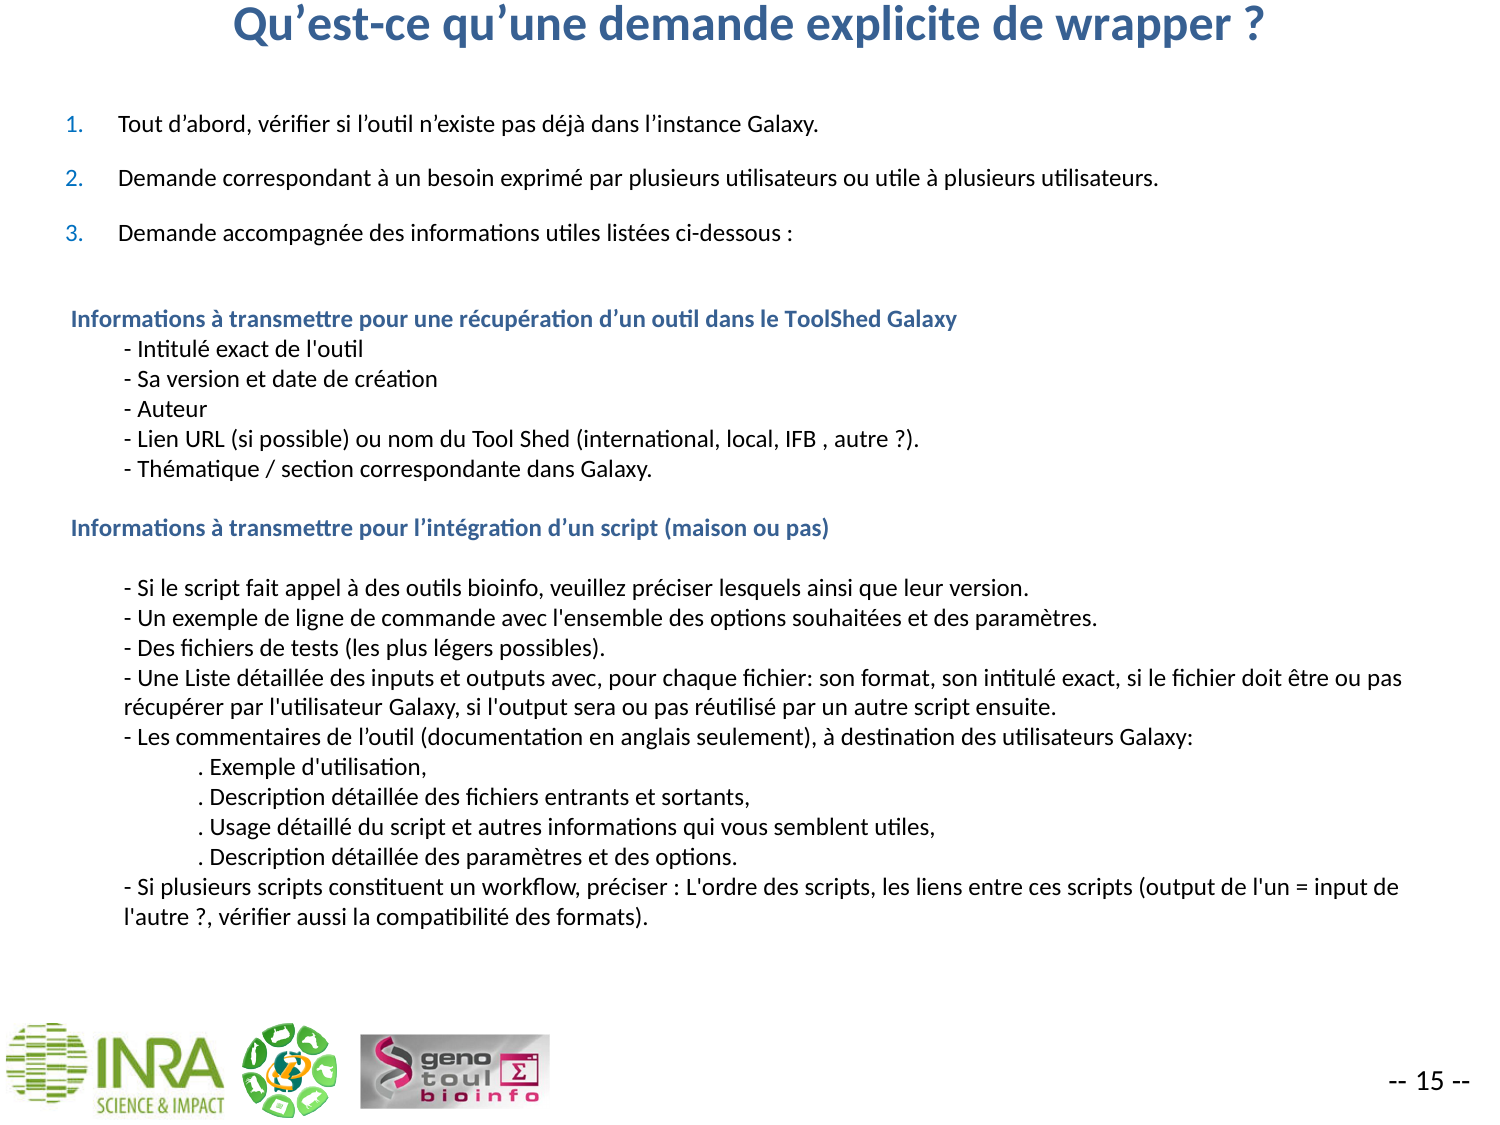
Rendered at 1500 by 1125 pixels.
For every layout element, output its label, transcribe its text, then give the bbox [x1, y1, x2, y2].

list Tout d’abord, vérifier si l’outil n’existe pas déjà dans l’instance Galaxy. Demande correspondant à un besoin exprimé par plusieurs utilisateurs ou utile à plusieurs utilisateurs. Demande accompagnée des informations utiles listées ci-dessous : [29, 113, 1483, 291]
text_box Informations à transmettre pour une récupération d’un outil dans le ToolShed Galaxy - Intitulé exact de l'outil - Sa version et date de création - Auteur - Lien URL (si possible) ou nom du Tool Shed (international, local, IFB , autre ?). - Thématique / section correspondante dans Galaxy. Informations à transmettre pour l’intégration d’un script (maison ou pas) - Si le script fait appel à des outils bioinfo, veuillez préciser lesquels ainsi que leur version. - Un exemple de ligne de commande avec l'ensemble des options souhaitées et des paramètres. - Des fichiers de tests (les plus légers possibles). - Une Liste détaillée des inputs et outputs avec, pour chaque fichier: son format, son intitulé exact, si le fichier doit être ou pas récupérer par l'utilisateur Galaxy, si l'output sera ou pas réutilisé par un autre script ensuite. - Les commentaires de l’outil (documentation en anglais seulement), à destination des utilisateurs Galaxy: . Exemple d'utilisation, . Description détaillée des fichiers entrants et sortants, . Usage détaillé du script et autres informations qui vous semblent utiles, . Description détaillée des paramètres et des options. - Si plusieurs scripts constituent un workflow, préciser : L'ordre des scripts, les liens entre ces scripts (output de l'un = input de l'autre ?, vérifier aussi la compatibilité des formats). [53, 302, 1471, 988]
picture [360, 1034, 550, 1109]
picture [5, 1023, 225, 1125]
text_box Qu’est-ce qu’une demande explicite de wrapper ? [0, 0, 1500, 73]
picture [242, 1023, 337, 1118]
